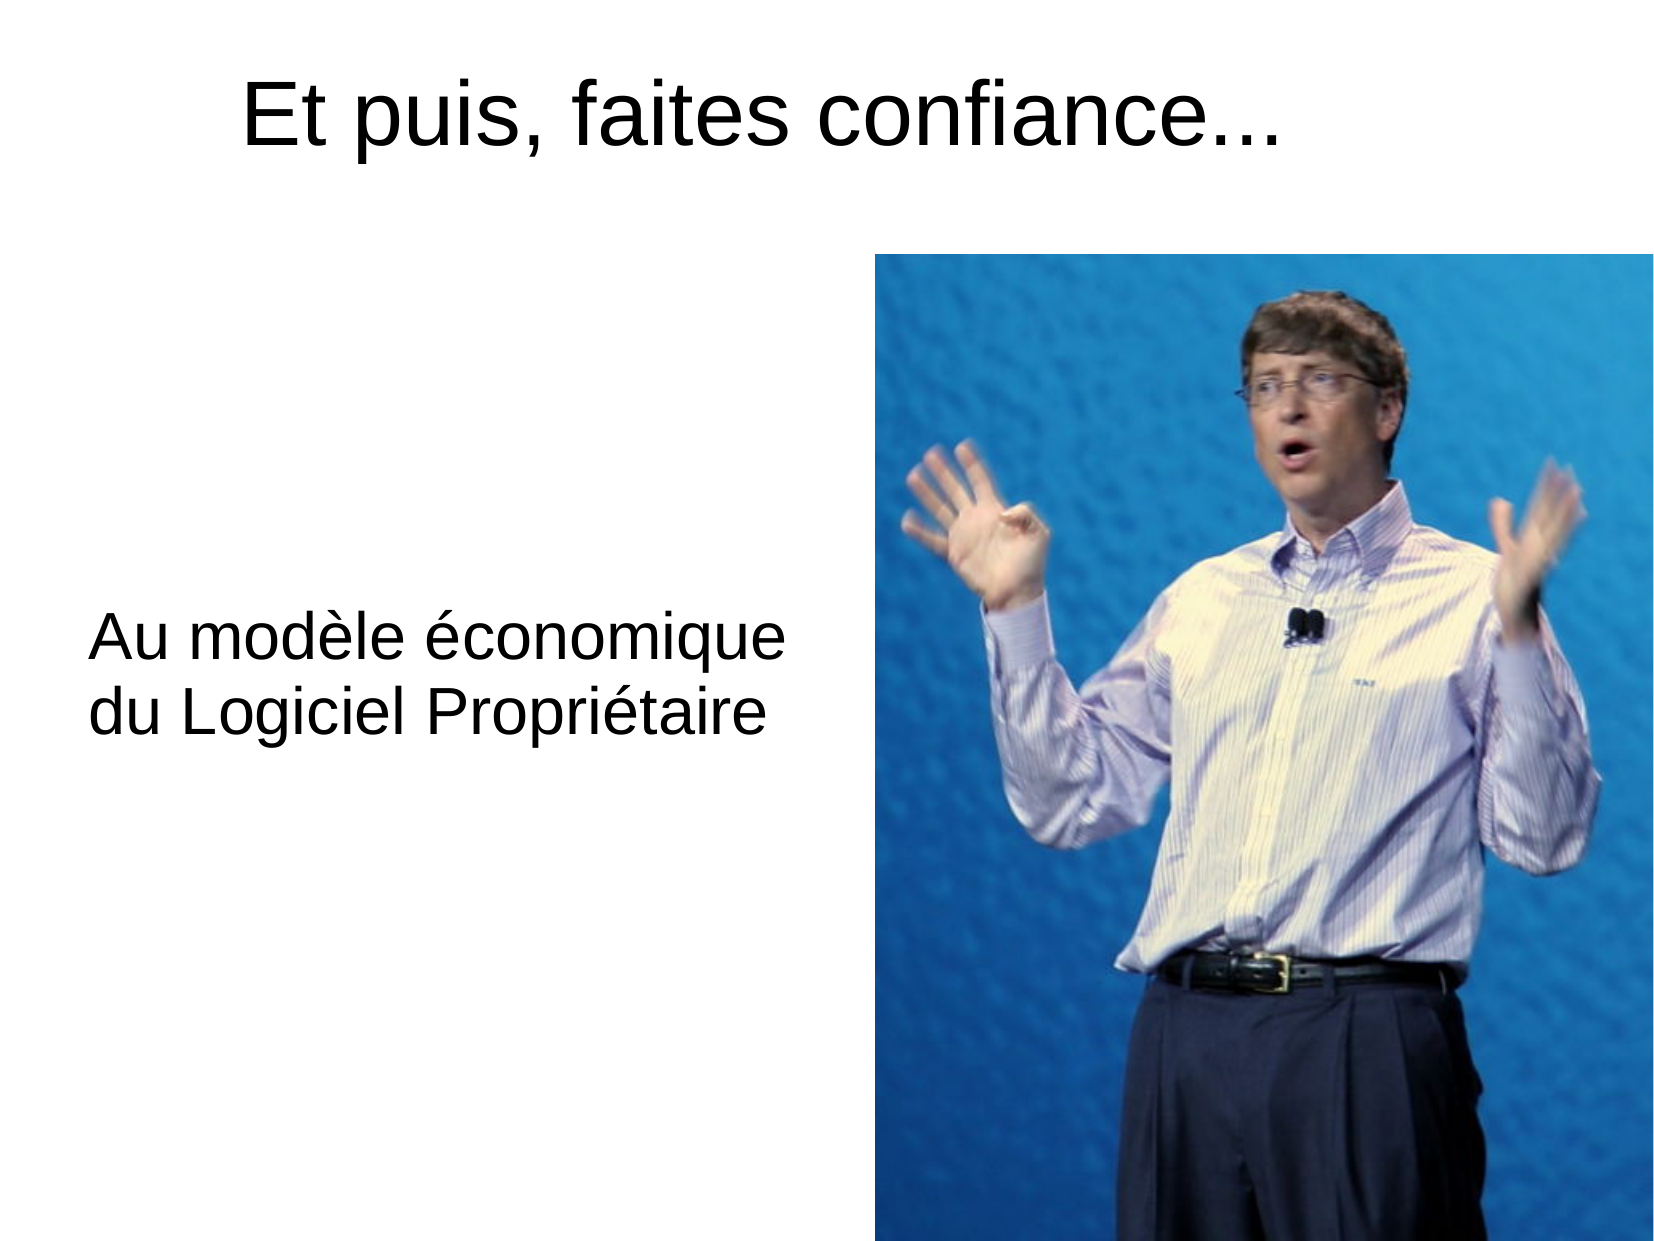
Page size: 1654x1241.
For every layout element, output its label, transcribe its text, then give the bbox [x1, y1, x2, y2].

text_box Au modèle économique du Logiciel Propriétaire [88, 598, 789, 766]
title Et puis, faites confiance... [72, 56, 1456, 171]
picture [875, 254, 1654, 1241]
